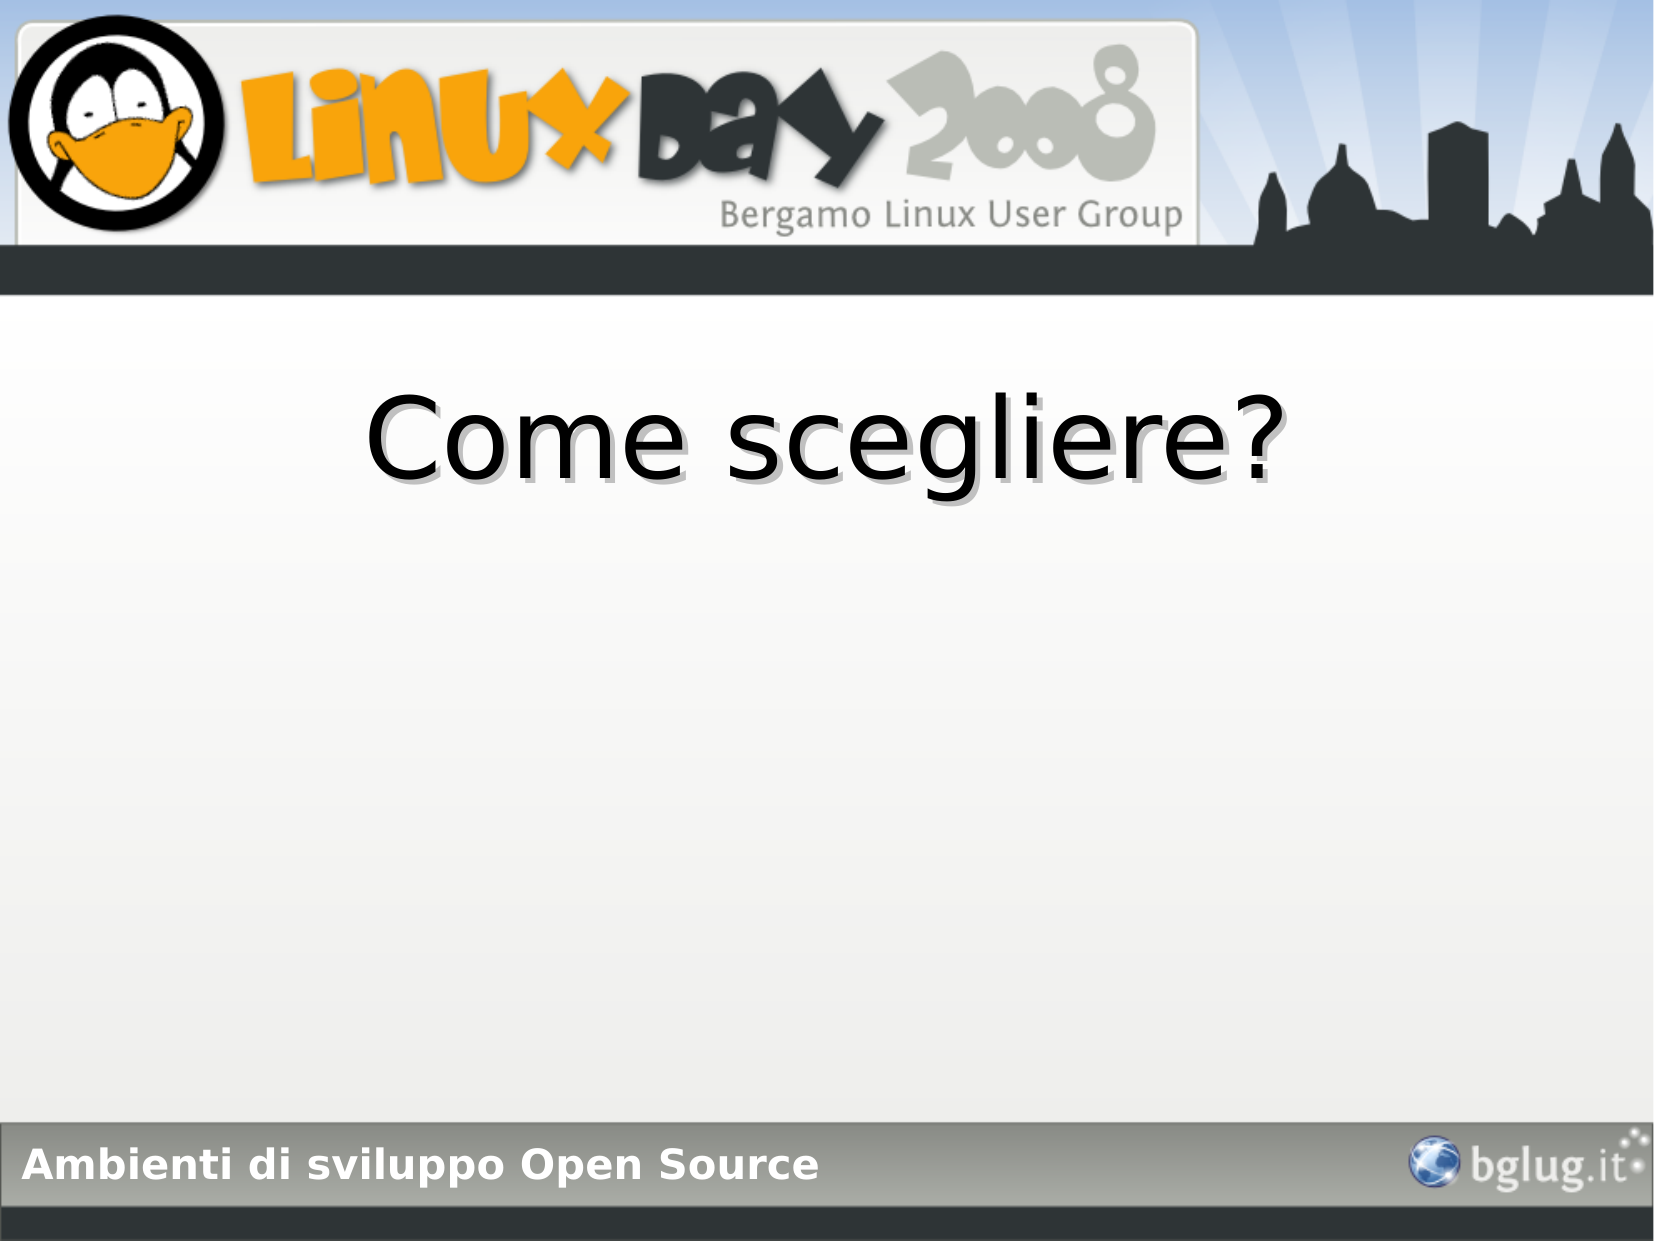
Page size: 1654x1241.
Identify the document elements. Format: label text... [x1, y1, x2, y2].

text_box Ambienti di sviluppo Open Source [6, 1133, 719, 1196]
picture [0, 0, 1654, 1241]
text_box Come scegliere? [348, 366, 1222, 507]
